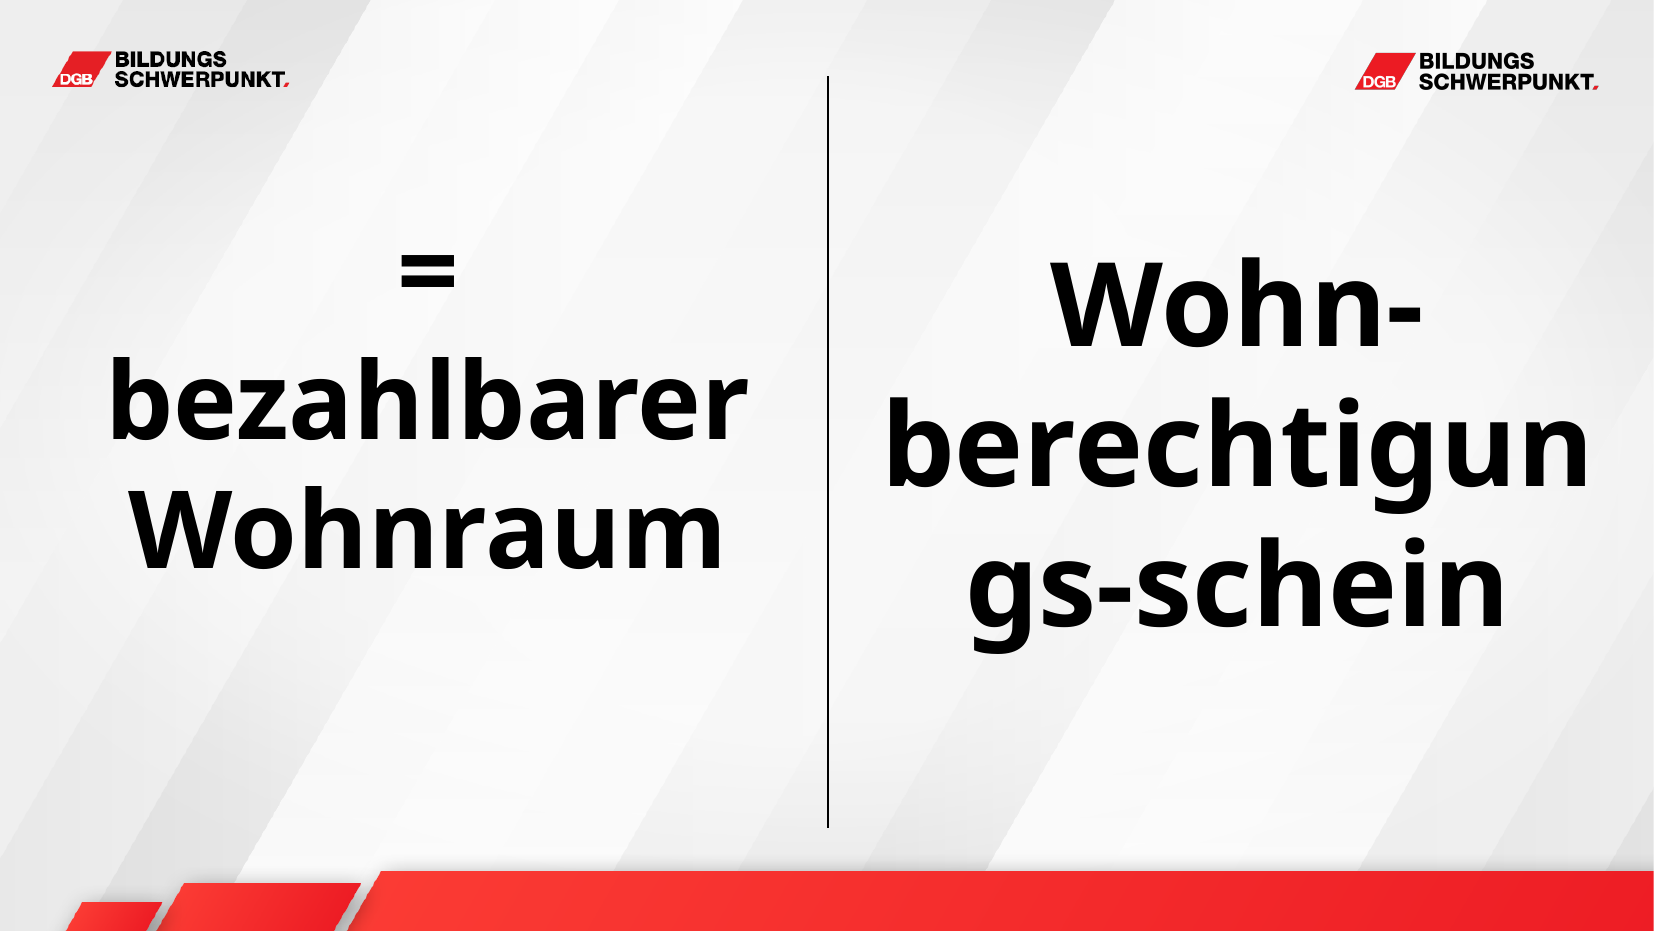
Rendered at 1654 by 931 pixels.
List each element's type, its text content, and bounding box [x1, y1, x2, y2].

list = bezahlbarer Wohnraum [92, 202, 764, 763]
picture [1354, 52, 1599, 90]
text_box Wohn-berechtigungs-schein [853, 230, 1622, 773]
